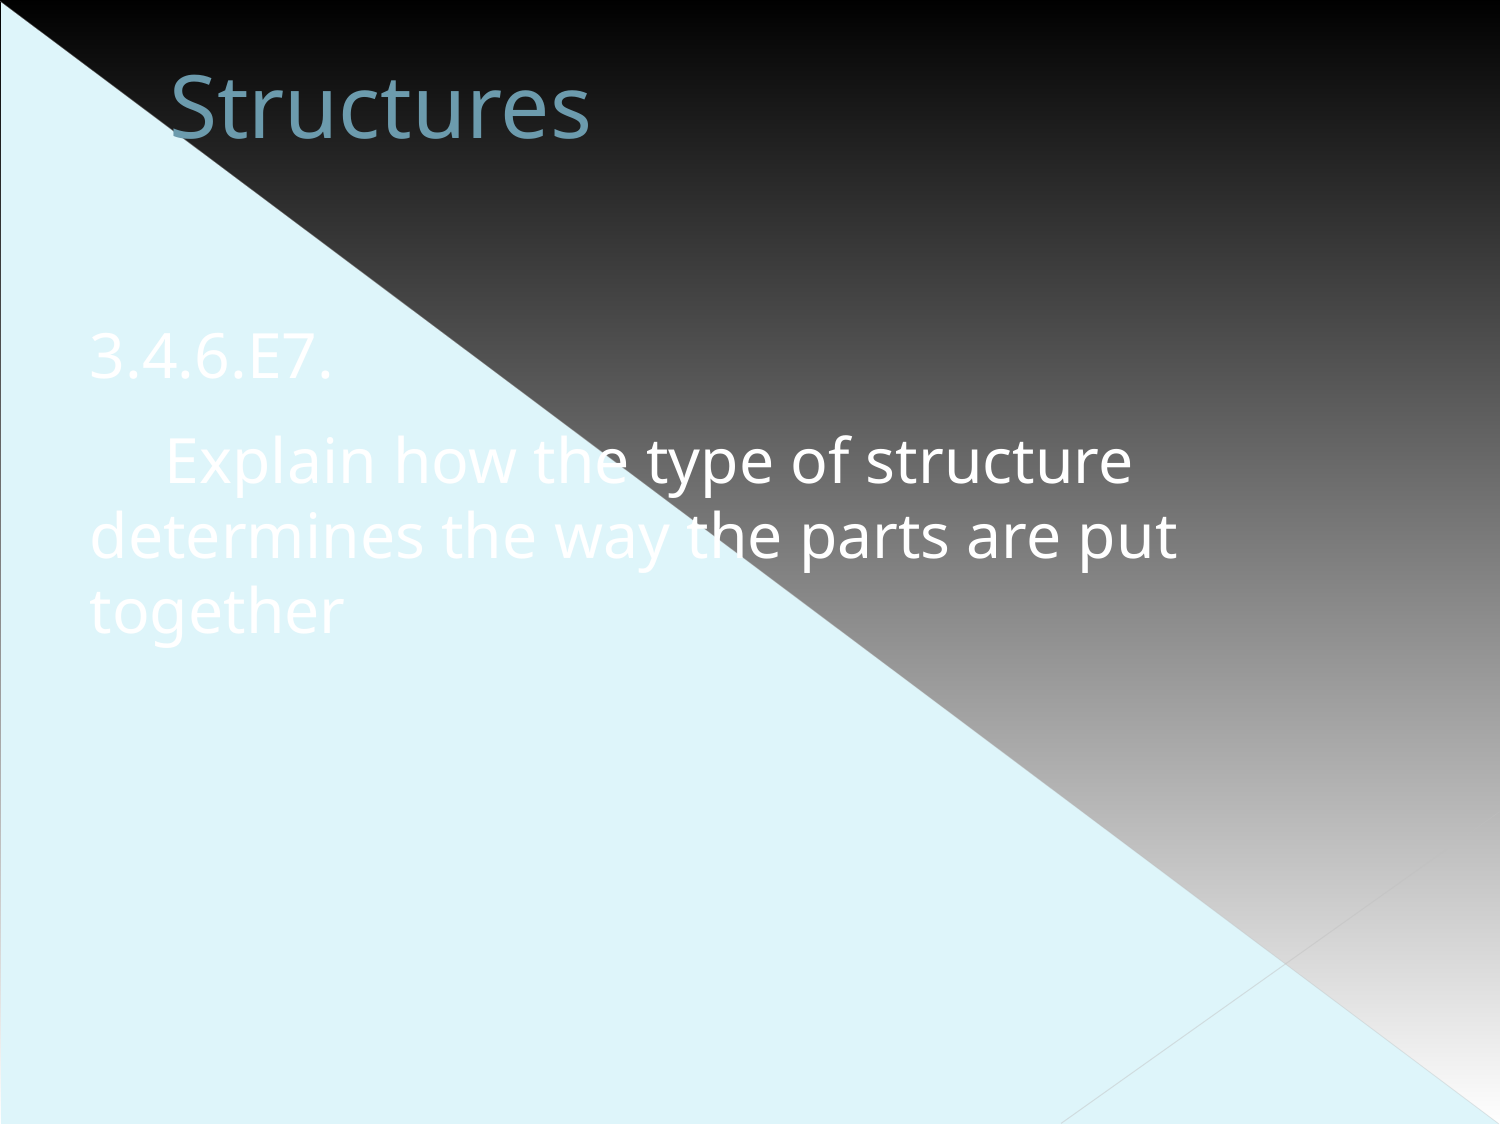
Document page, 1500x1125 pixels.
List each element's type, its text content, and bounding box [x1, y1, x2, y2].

title Structures [75, 43, 1425, 274]
list 3.4.6.E7. Explain how the type of structure determines the way the parts are put together [75, 308, 1425, 1059]
